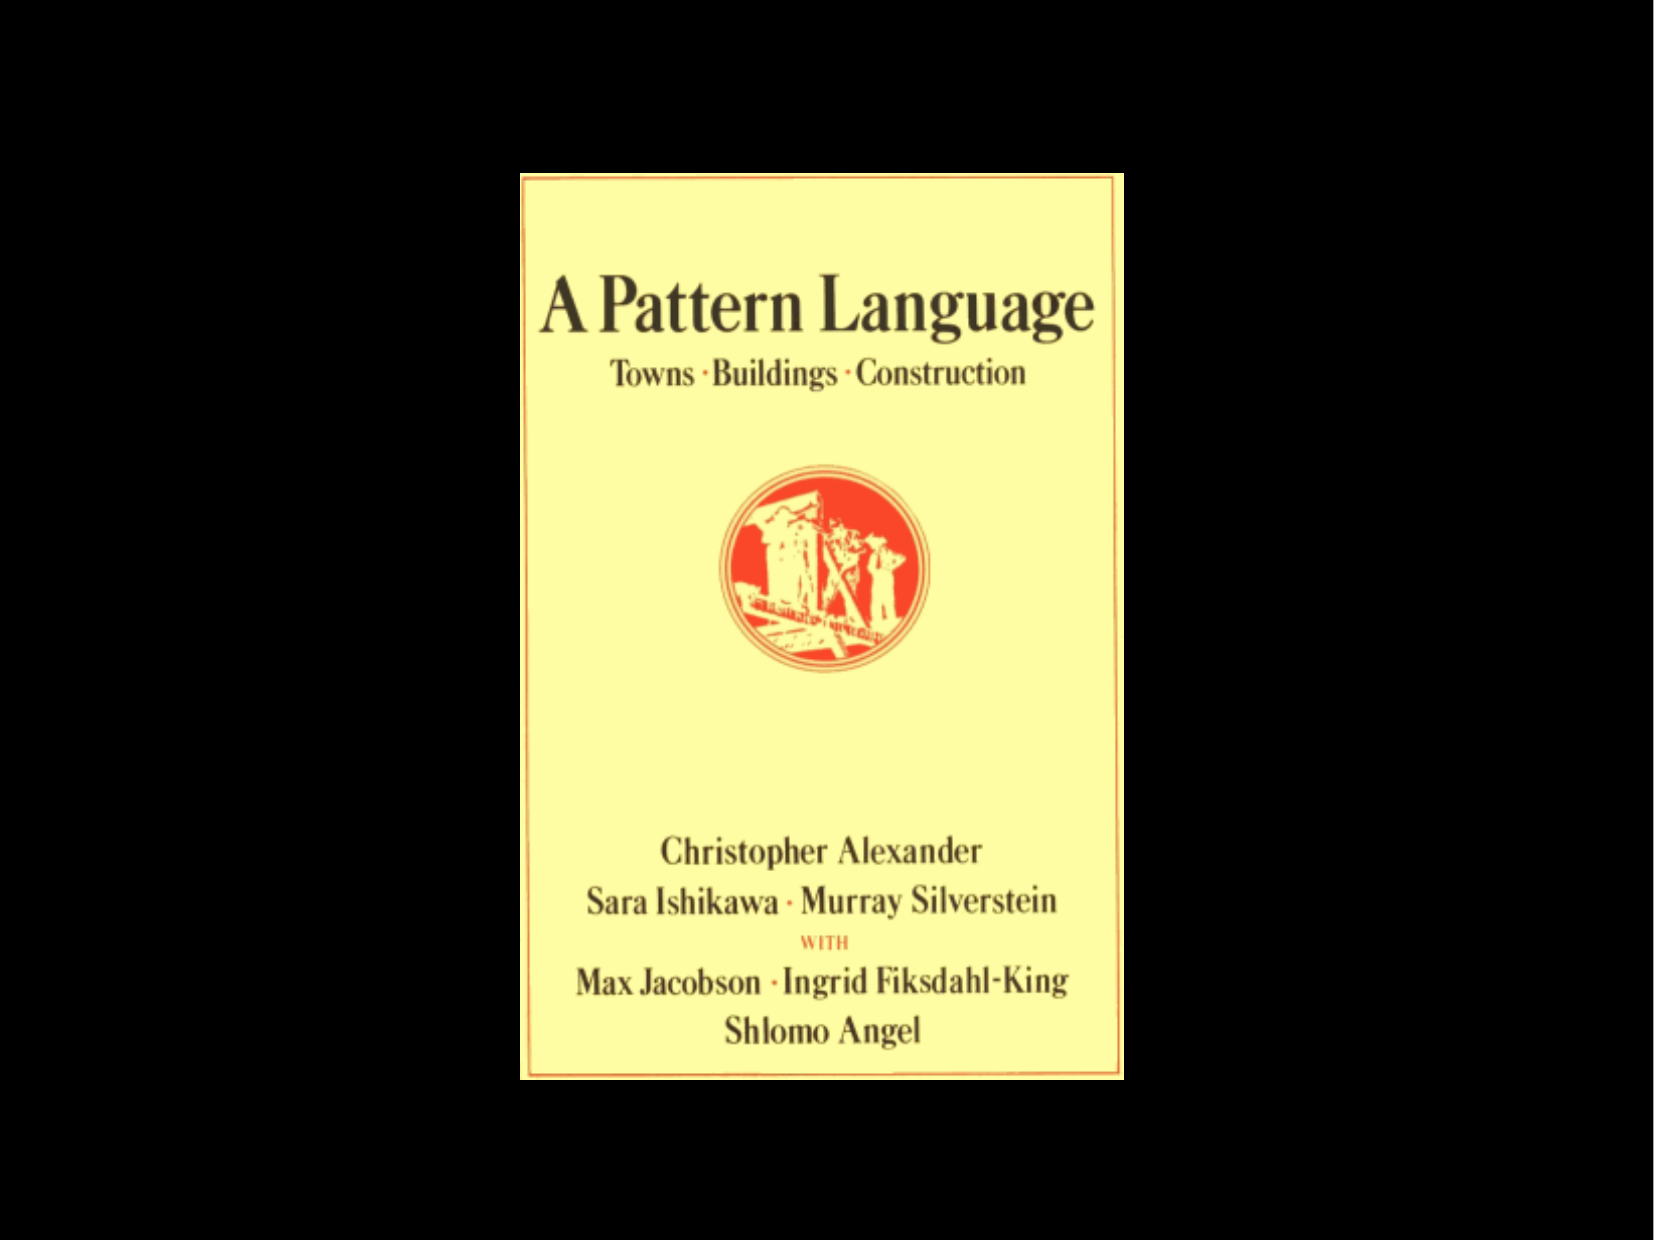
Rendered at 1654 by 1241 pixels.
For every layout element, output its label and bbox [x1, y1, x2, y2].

picture [520, 173, 1124, 1080]
